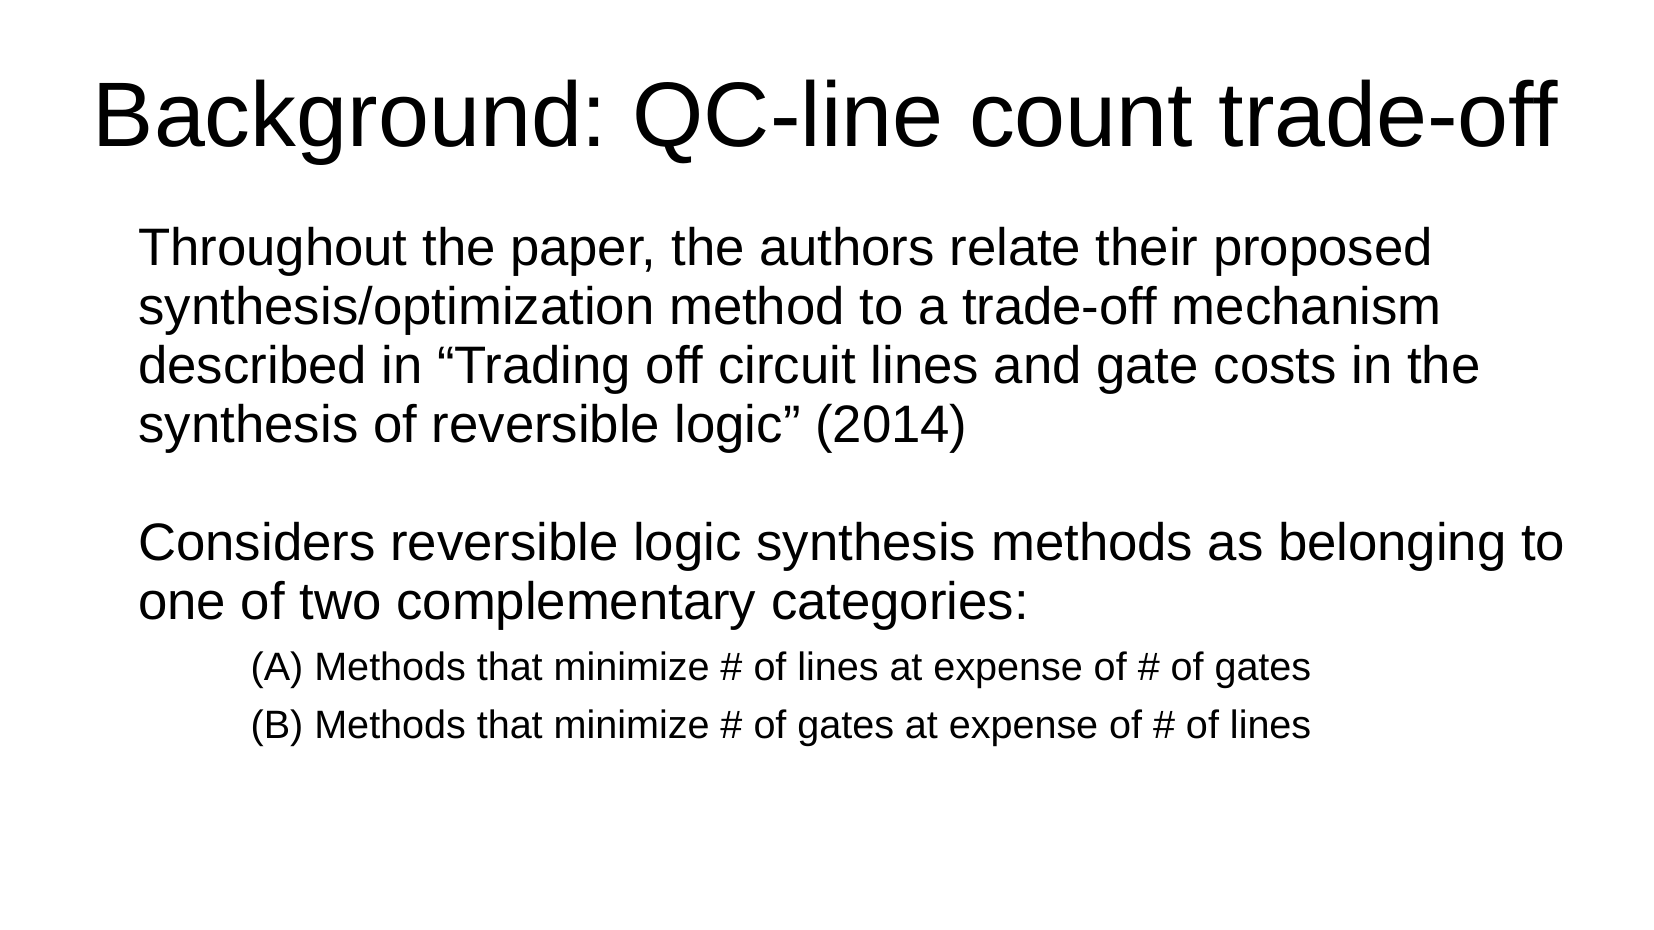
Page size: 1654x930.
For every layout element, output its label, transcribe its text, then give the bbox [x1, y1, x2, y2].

list Throughout the paper, the authors relate their proposed synthesis/optimization method to a trade-off mechanism described in “Trading off circuit lines and gate costs in the synthesis of reversible logic” (2014) Considers reversible logic synthesis methods as belonging to one of two complementary categories: (A) Methods that minimize # of lines at expense of # of gates (B) Methods that minimize # of gates at expense of # of lines [82, 217, 1571, 757]
title Background: QC-line count trade-off [82, 37, 1571, 193]
